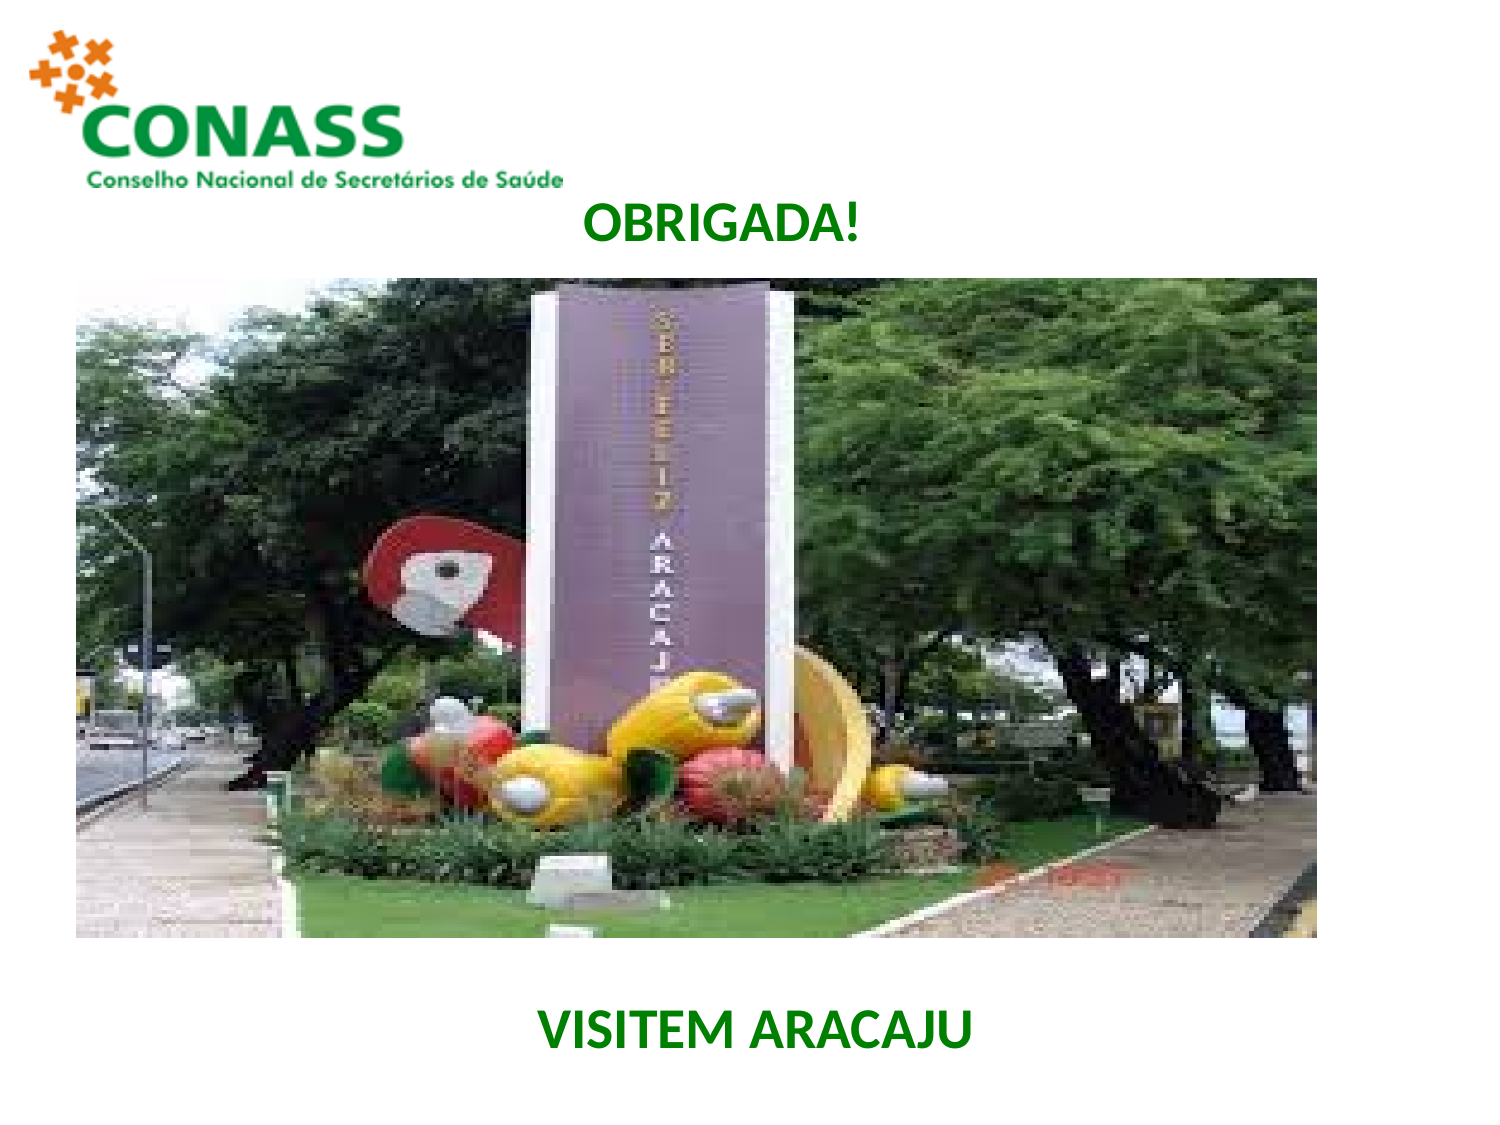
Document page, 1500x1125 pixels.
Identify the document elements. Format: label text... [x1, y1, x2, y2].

picture [29, 30, 563, 188]
subtitle OBRIGADA! VISITEM ARACAJU [100, 175, 1412, 1071]
picture [76, 278, 1317, 938]
